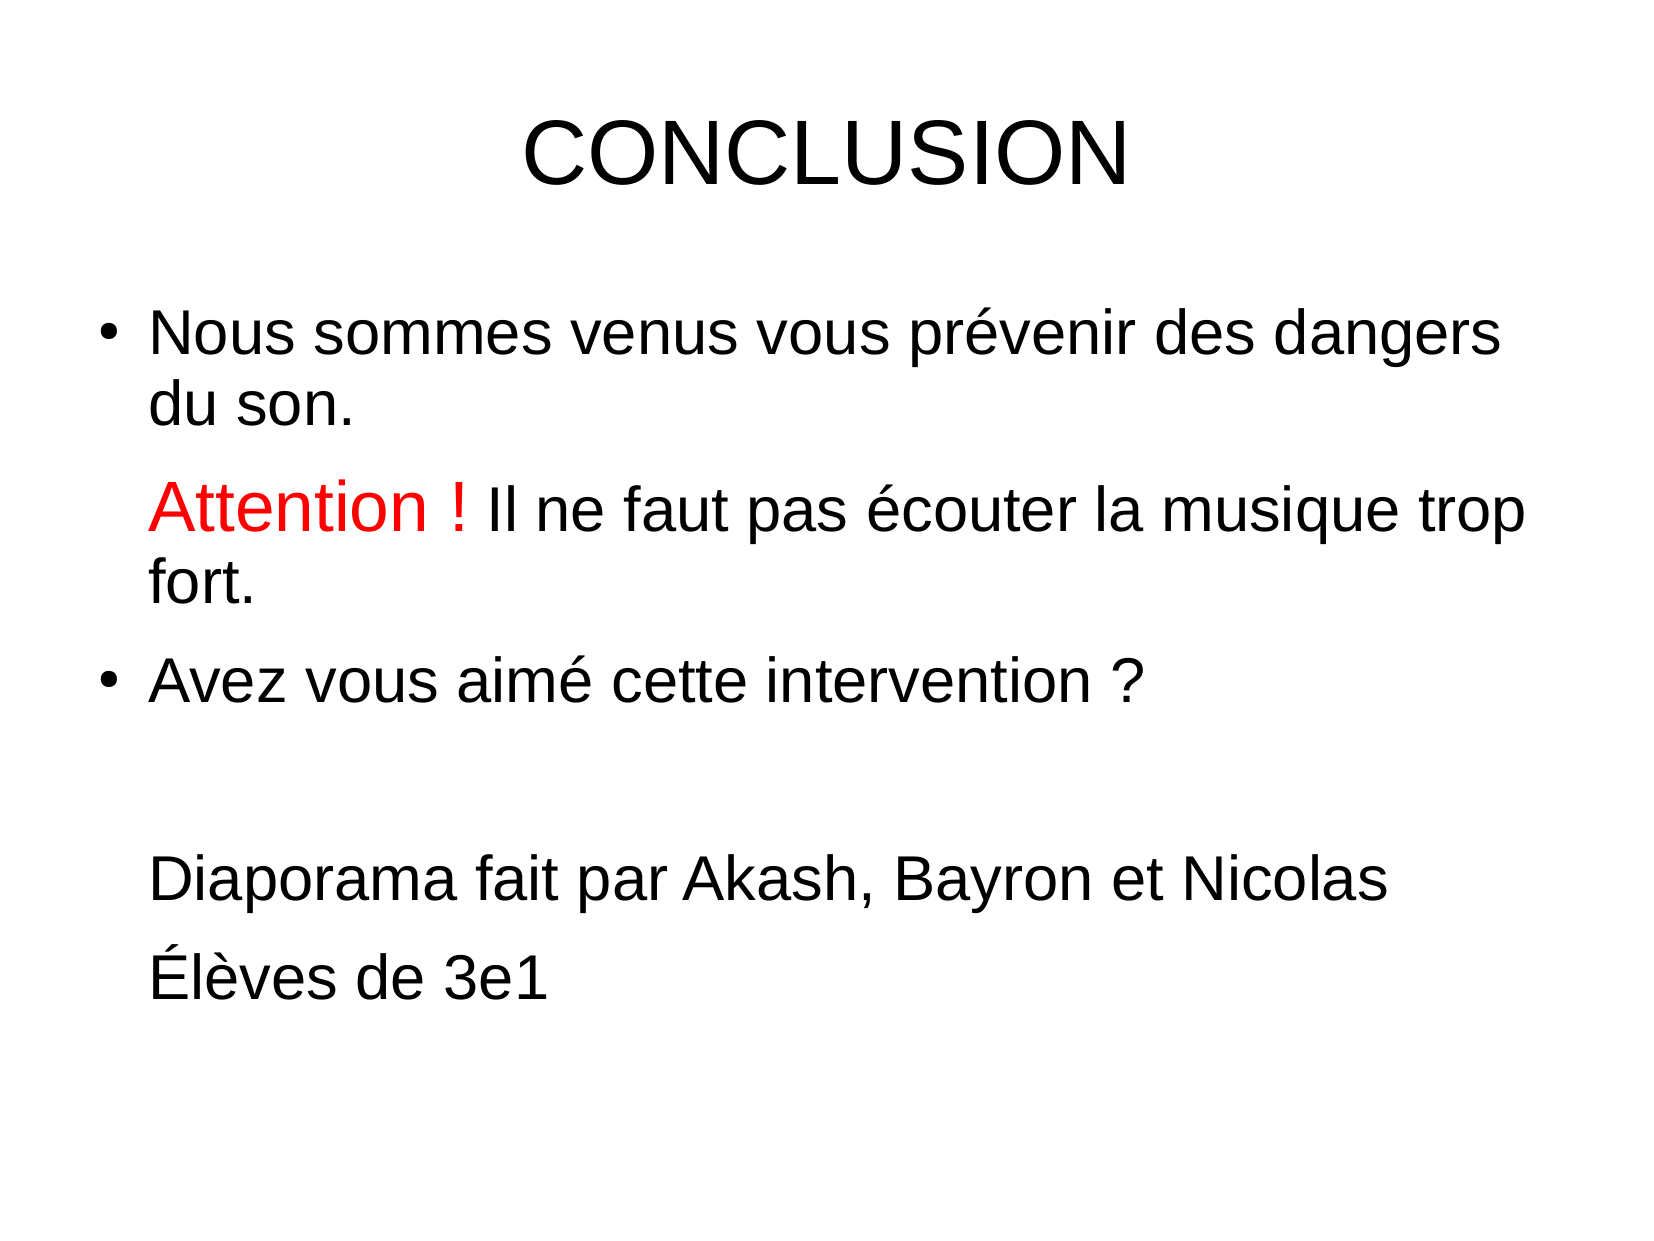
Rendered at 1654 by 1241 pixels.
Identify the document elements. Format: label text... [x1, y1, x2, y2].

list Nous sommes venus vous prévenir des dangers du son. Attention ! Il ne faut pas écouter la musique trop fort. Avez vous aimé cette intervention ? Diaporama fait par Akash, Bayron et Nicolas Élèves de 3e1 [81, 297, 1570, 1017]
title CONCLUSION [82, 49, 1571, 257]
